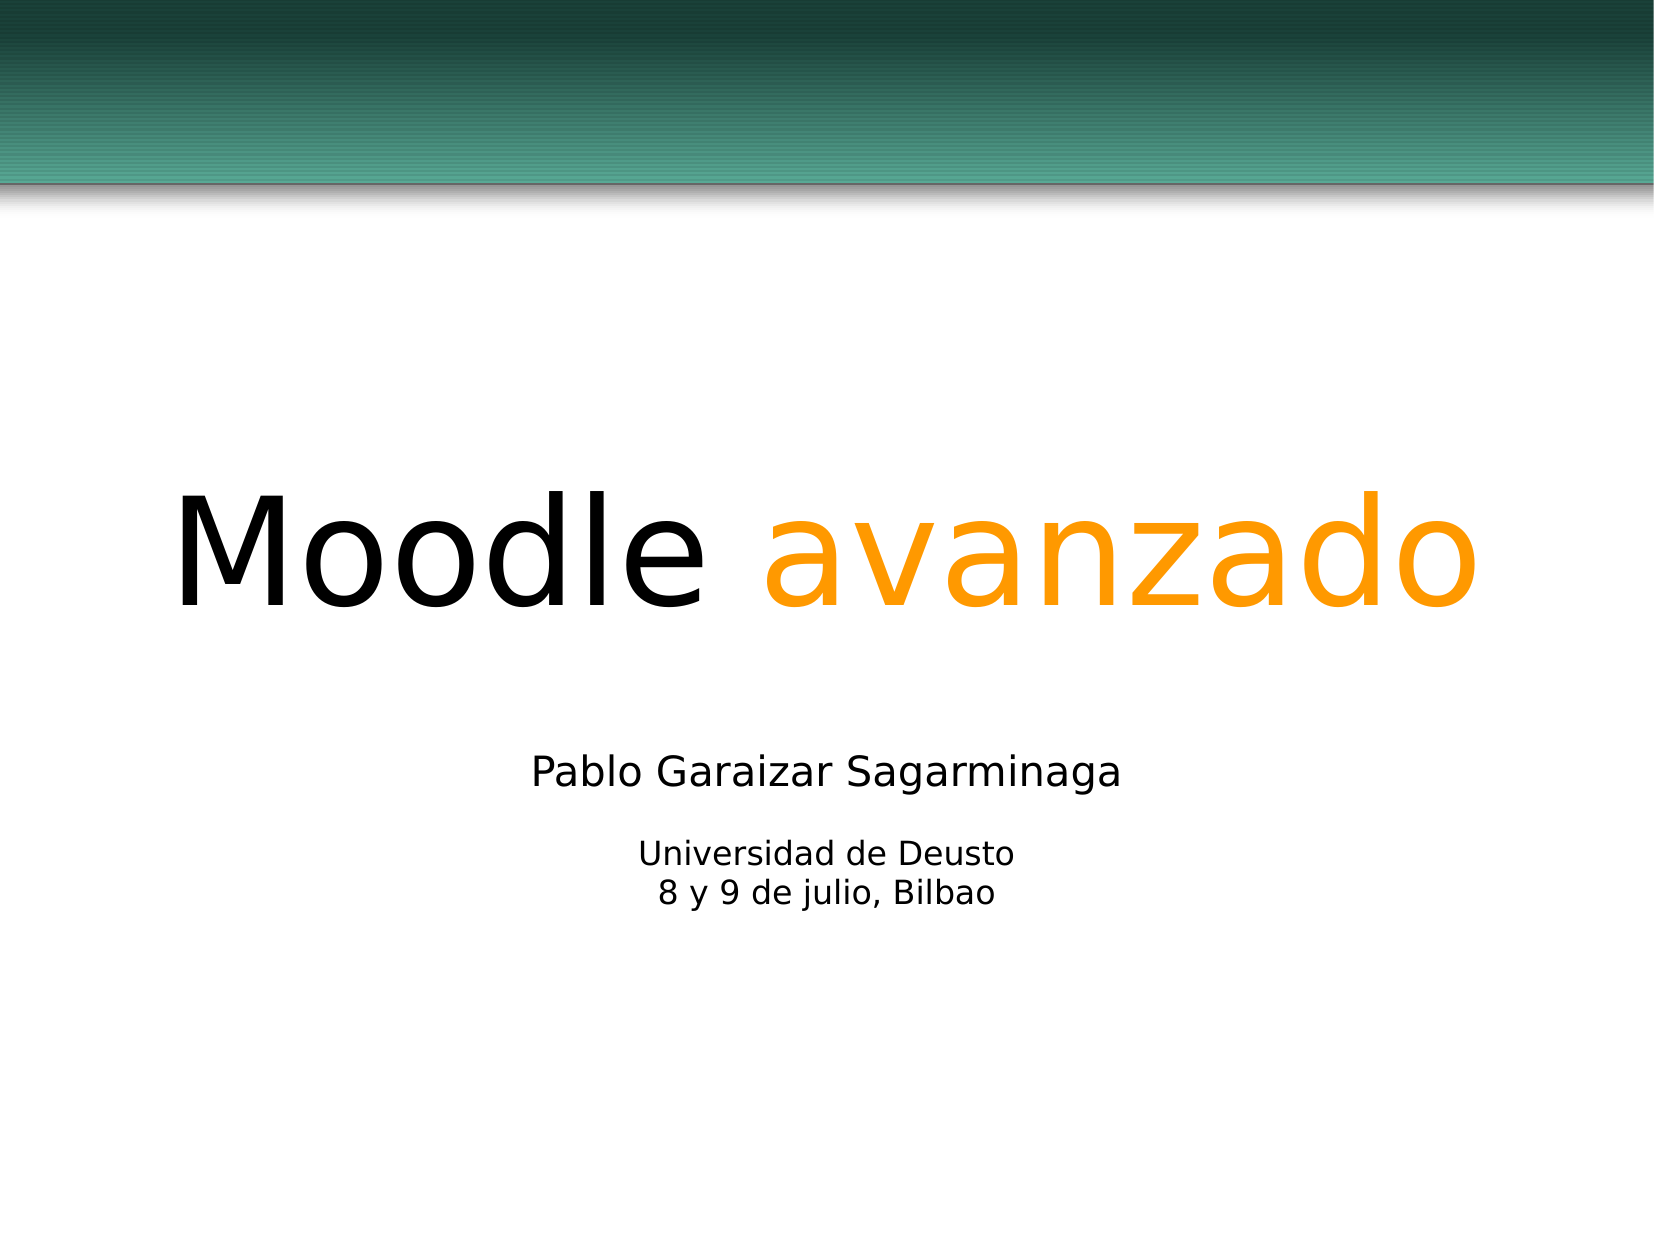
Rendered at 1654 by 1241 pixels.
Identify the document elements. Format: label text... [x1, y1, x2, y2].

picture [0, 0, 1654, 225]
title Moodle avanzado Pablo Garaizar Sagarminaga Universidad de Deusto 8 y 9 de julio, Bilbao [82, 197, 1571, 1182]
